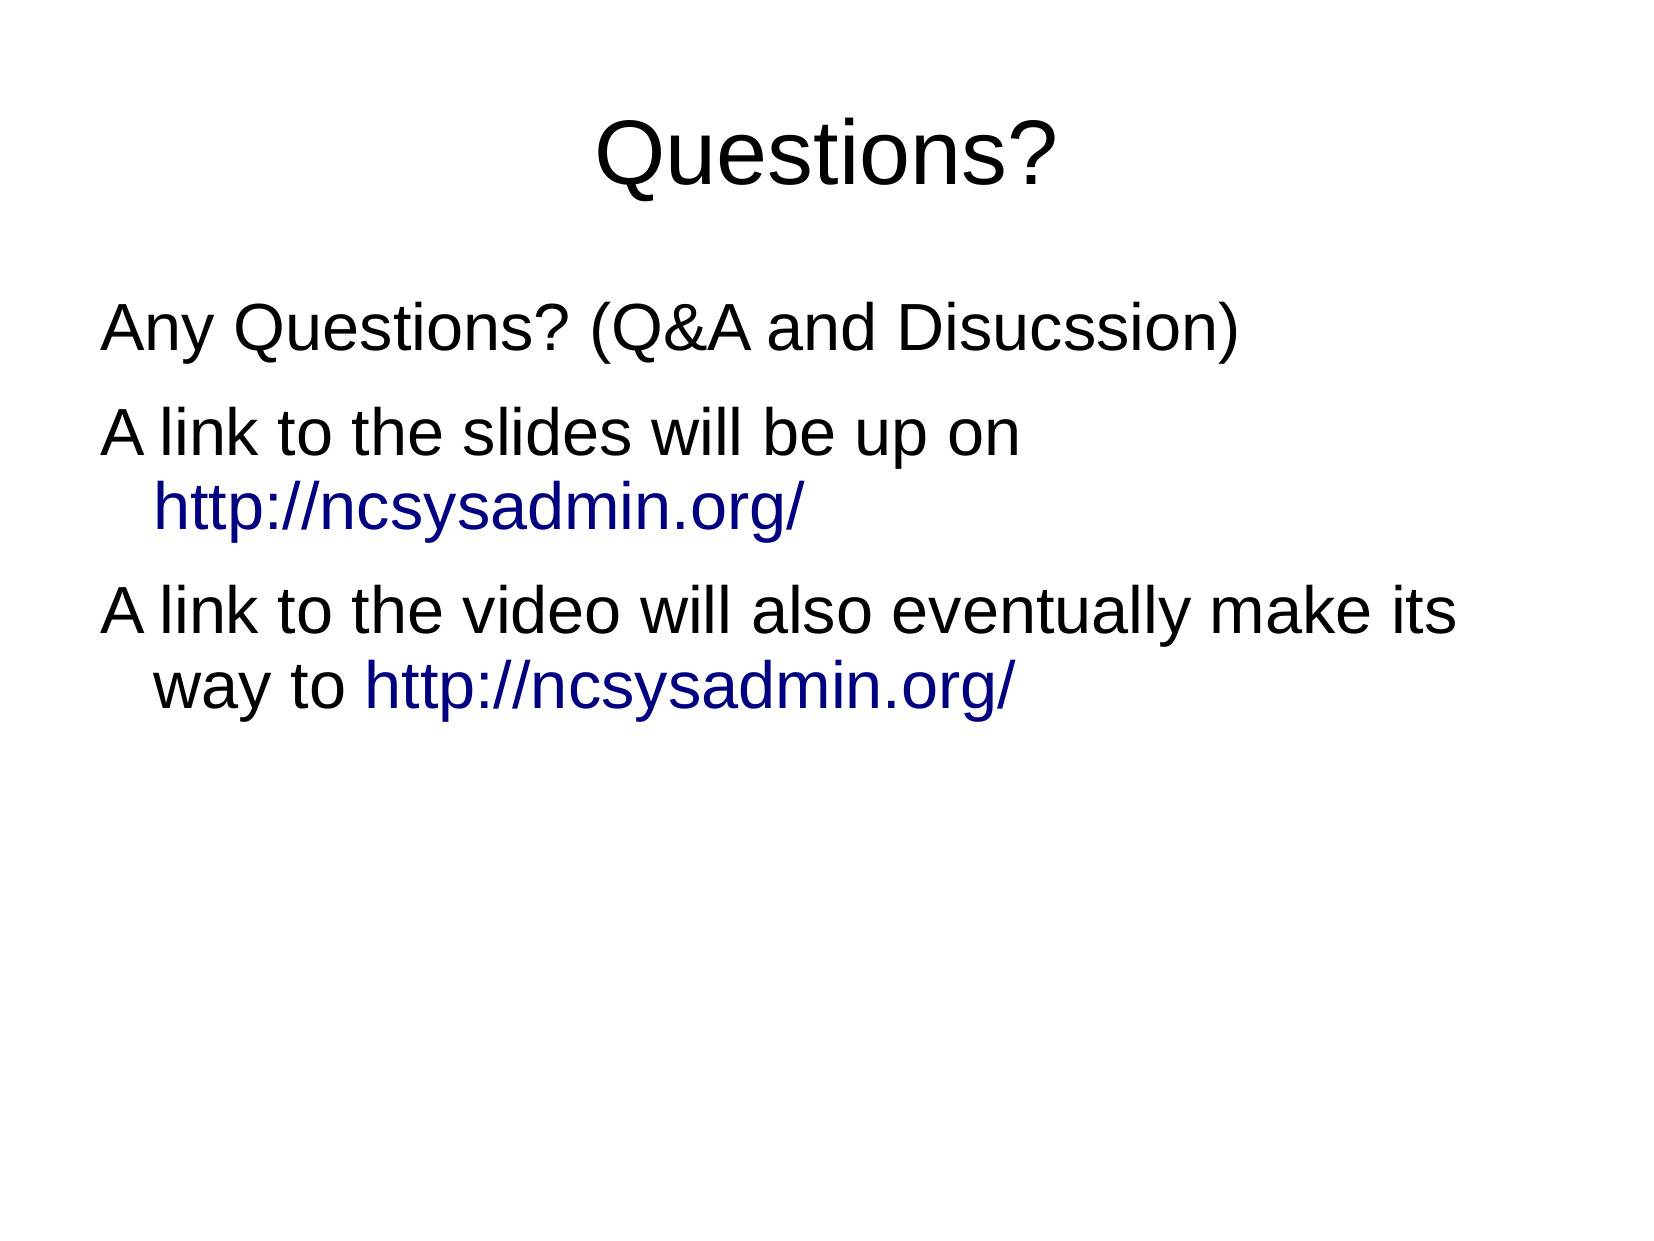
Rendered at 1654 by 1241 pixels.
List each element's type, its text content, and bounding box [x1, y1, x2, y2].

title Questions? [82, 56, 1571, 250]
list Any Questions? (Q&A and Disucssion) A link to the slides will be up on http://ncsysadmin.org/ A link to the video will also eventually make its way to http://ncsysadmin.org/ [82, 290, 1571, 1094]
